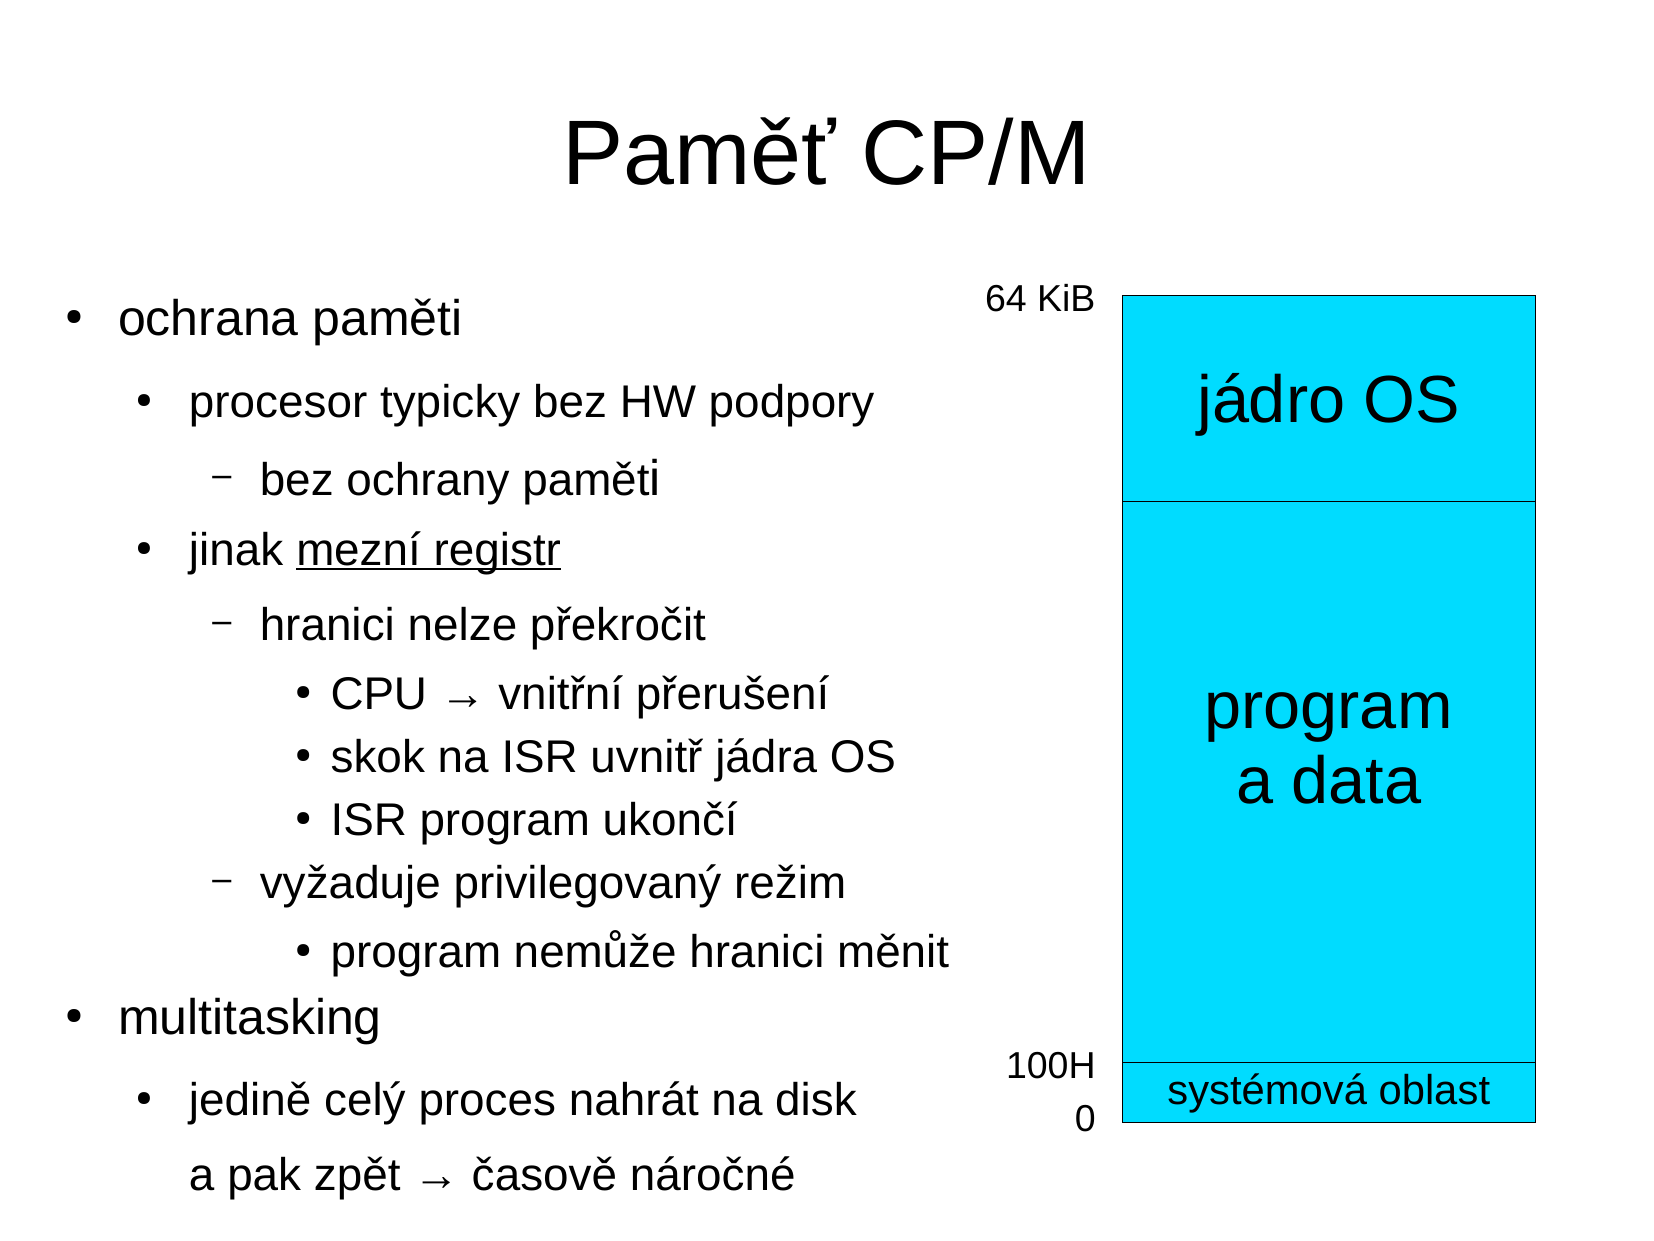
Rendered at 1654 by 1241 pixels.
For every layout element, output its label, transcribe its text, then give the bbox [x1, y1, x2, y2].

text_box systémová oblast [1151, 1059, 1506, 1121]
text_box [1122, 1063, 1536, 1123]
text_box jádro OS [1181, 354, 1477, 444]
text_box 64 KiB [944, 269, 1111, 327]
list ochrana paměti procesor typicky bez HW podpory bez ochrany paměti jinak mezní registr hranici nelze překročit CPU → vnitřní přerušení skok na ISR uvnitř jádra OS ISR program ukončí vyžaduje privilegovaný režim program nemůže hranici měnit multitasking jedině celý proces nahrát na disk a pak zpět → časově náročné [47, 290, 975, 1201]
text_box 0 [992, 1095, 1111, 1148]
text_box program a data [1181, 660, 1477, 826]
title Paměť CP/M [82, 49, 1571, 257]
text_box [1122, 502, 1536, 1062]
text_box [1122, 295, 1536, 501]
text_box 100H [944, 1037, 1111, 1095]
